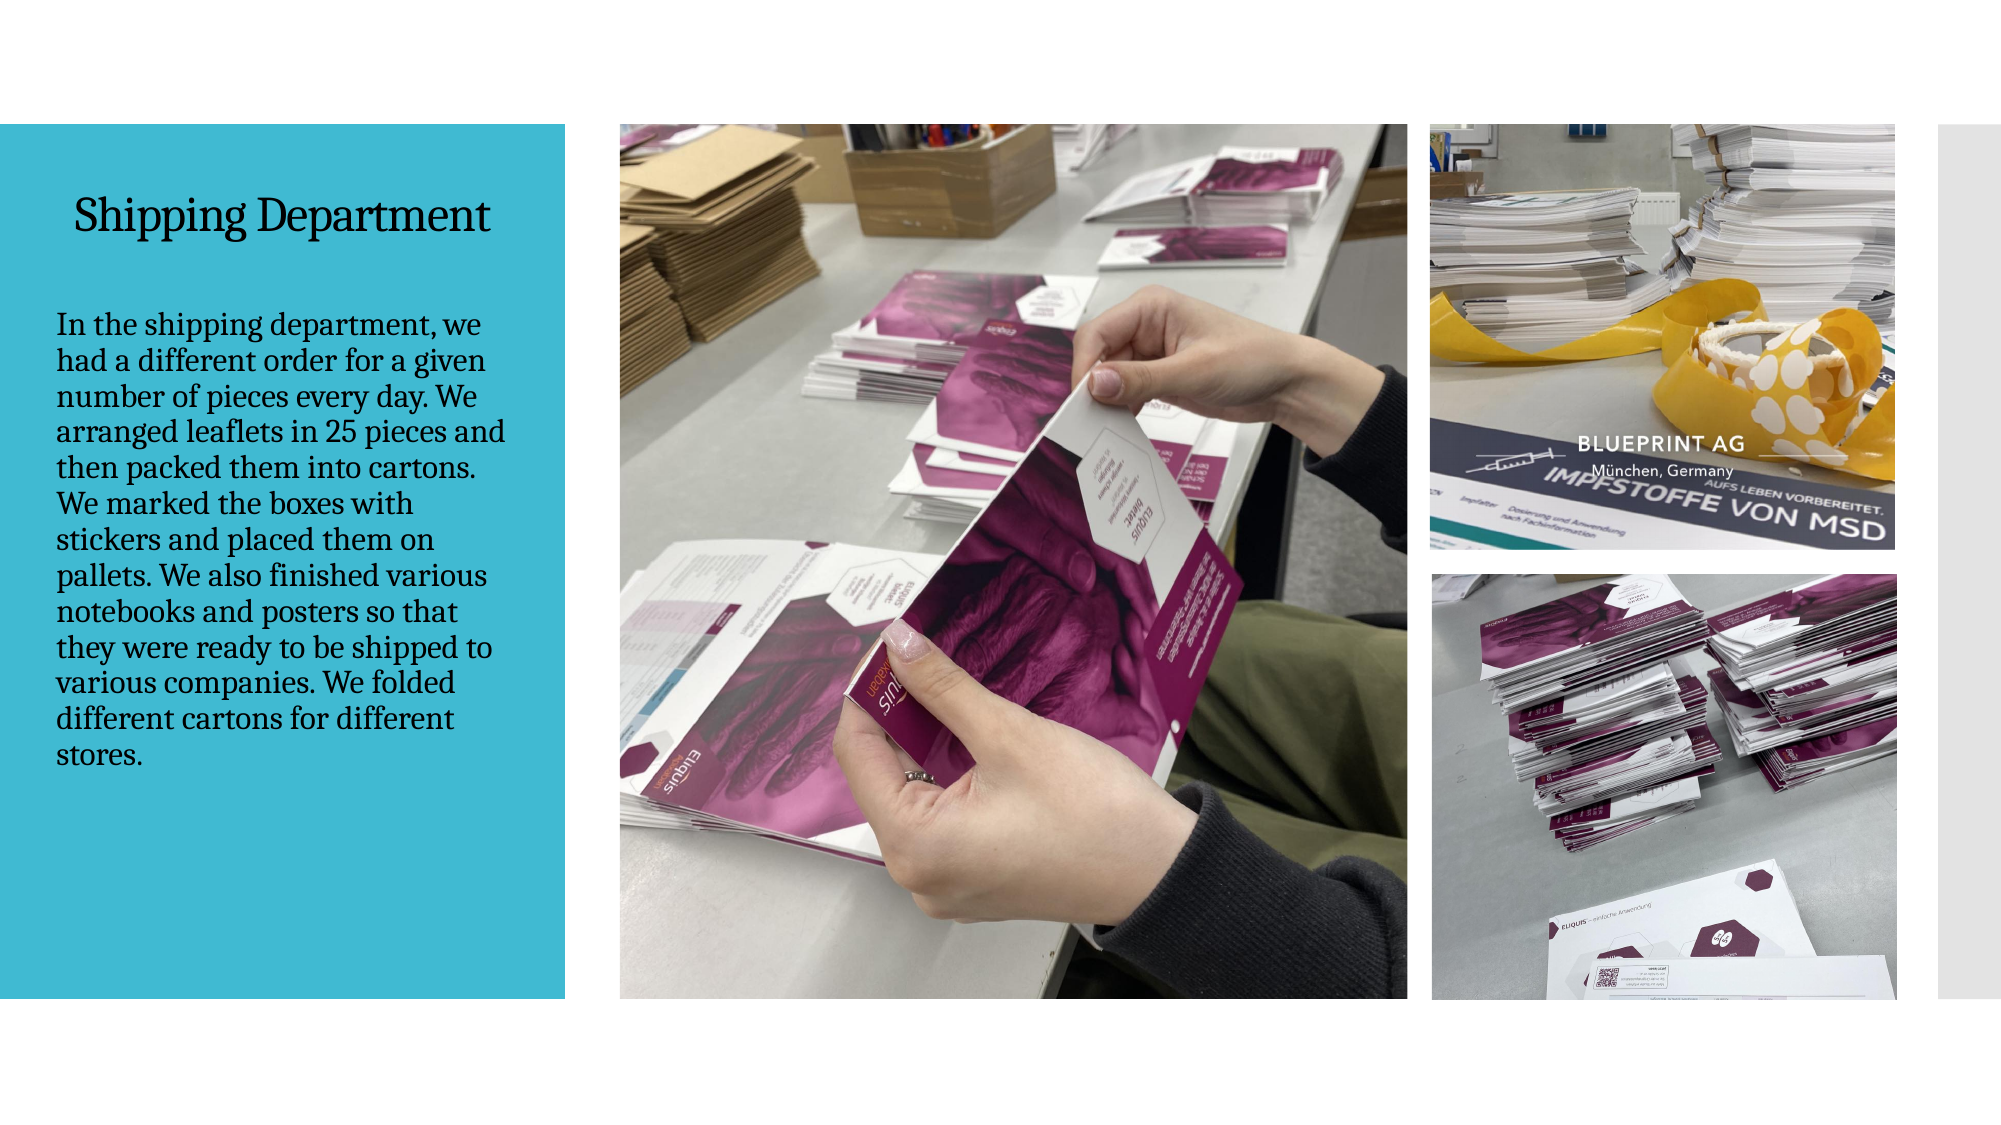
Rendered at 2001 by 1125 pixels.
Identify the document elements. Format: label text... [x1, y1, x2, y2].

picture [1429, 124, 1895, 550]
title Shipping Department [41, 154, 526, 250]
picture [1431, 574, 1897, 1000]
picture [619, 124, 1408, 999]
list In the shipping department, we had a different order for a given number of pieces every day. We arranged leaflets in 25 pieces and then packed them into cartons. We marked the boxes with stickers and placed them on pallets. We also finished various notebooks and posters so that they were ready to be shipped to various companies. We folded different cartons for different stores. [41, 299, 526, 969]
